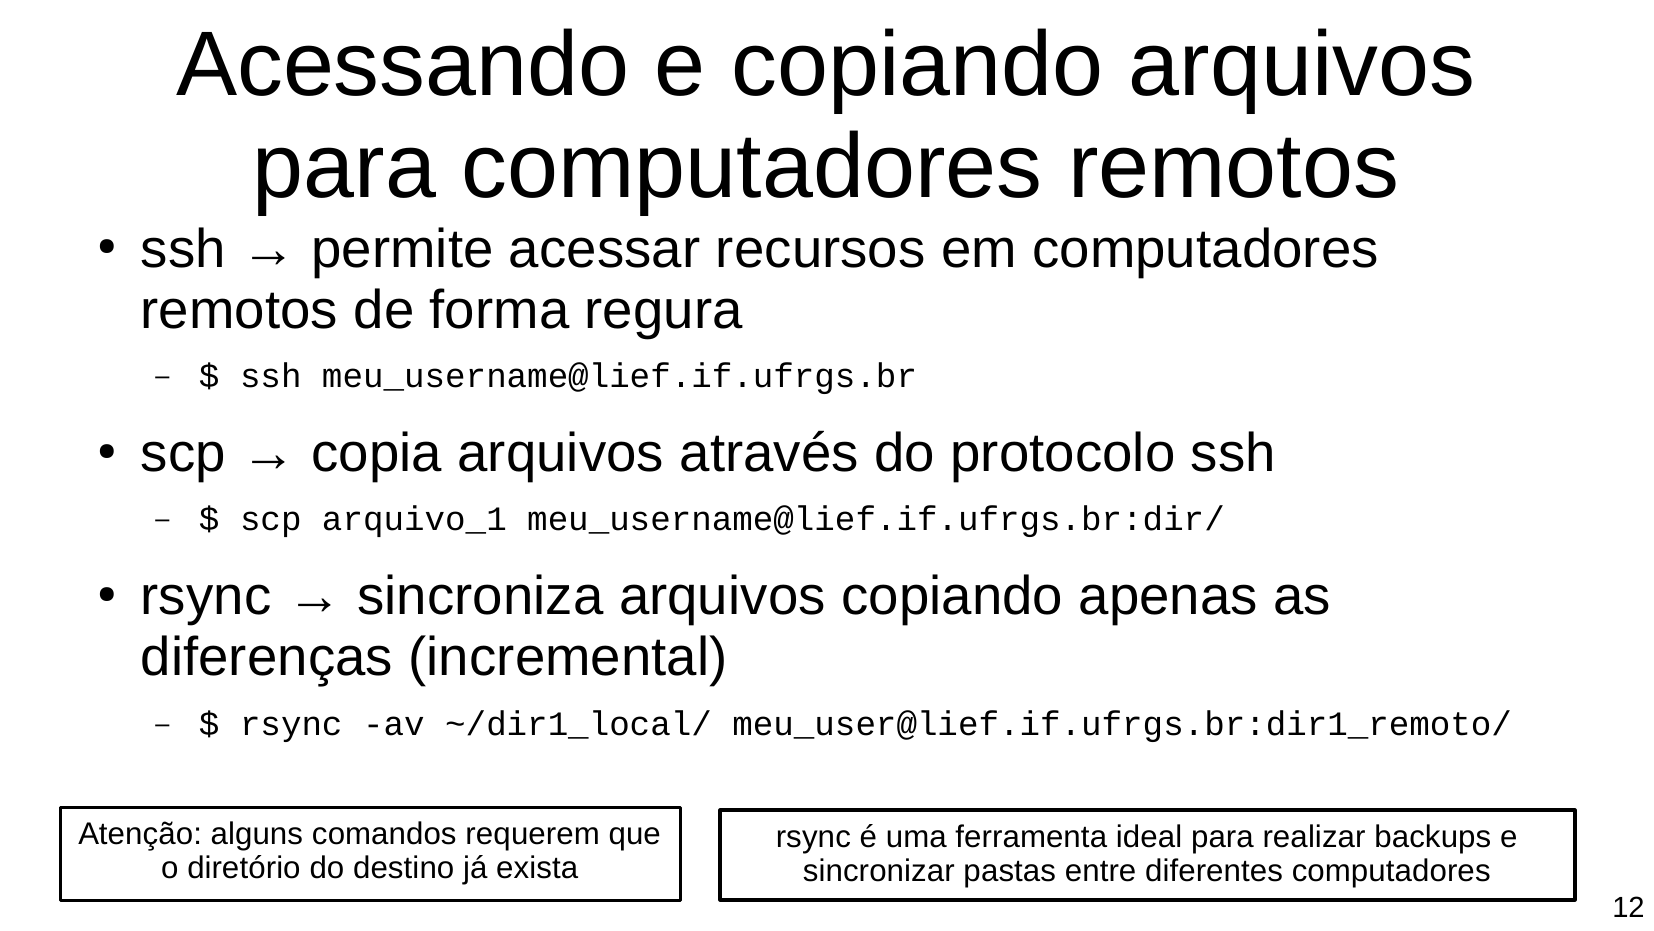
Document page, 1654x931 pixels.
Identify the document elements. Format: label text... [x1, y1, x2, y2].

text_box rsync é uma ferramenta ideal para realizar backups e sincronizar pastas entre diferentes computadores [720, 810, 1576, 901]
text_box Atenção: alguns comandos requerem que o diretório do destino já exista [60, 807, 681, 901]
title Acessando e copiando arquivos para computadores remotos [82, 12, 1571, 217]
list ssh → permite acessar recursos em computadores remotos de forma regura $ ssh meu_username@lief.if.ufrgs.br scp → copia arquivos através do protocolo ssh $ scp arquivo_1 meu_username@lief.if.ufrgs.br:dir/ rsync → sincroniza arquivos copiando apenas as diferenças (incremental) $ rsync -av ~/dir1_local/ meu_user@lief.if.ufrgs.br:dir1_remoto/ [82, 217, 1571, 758]
